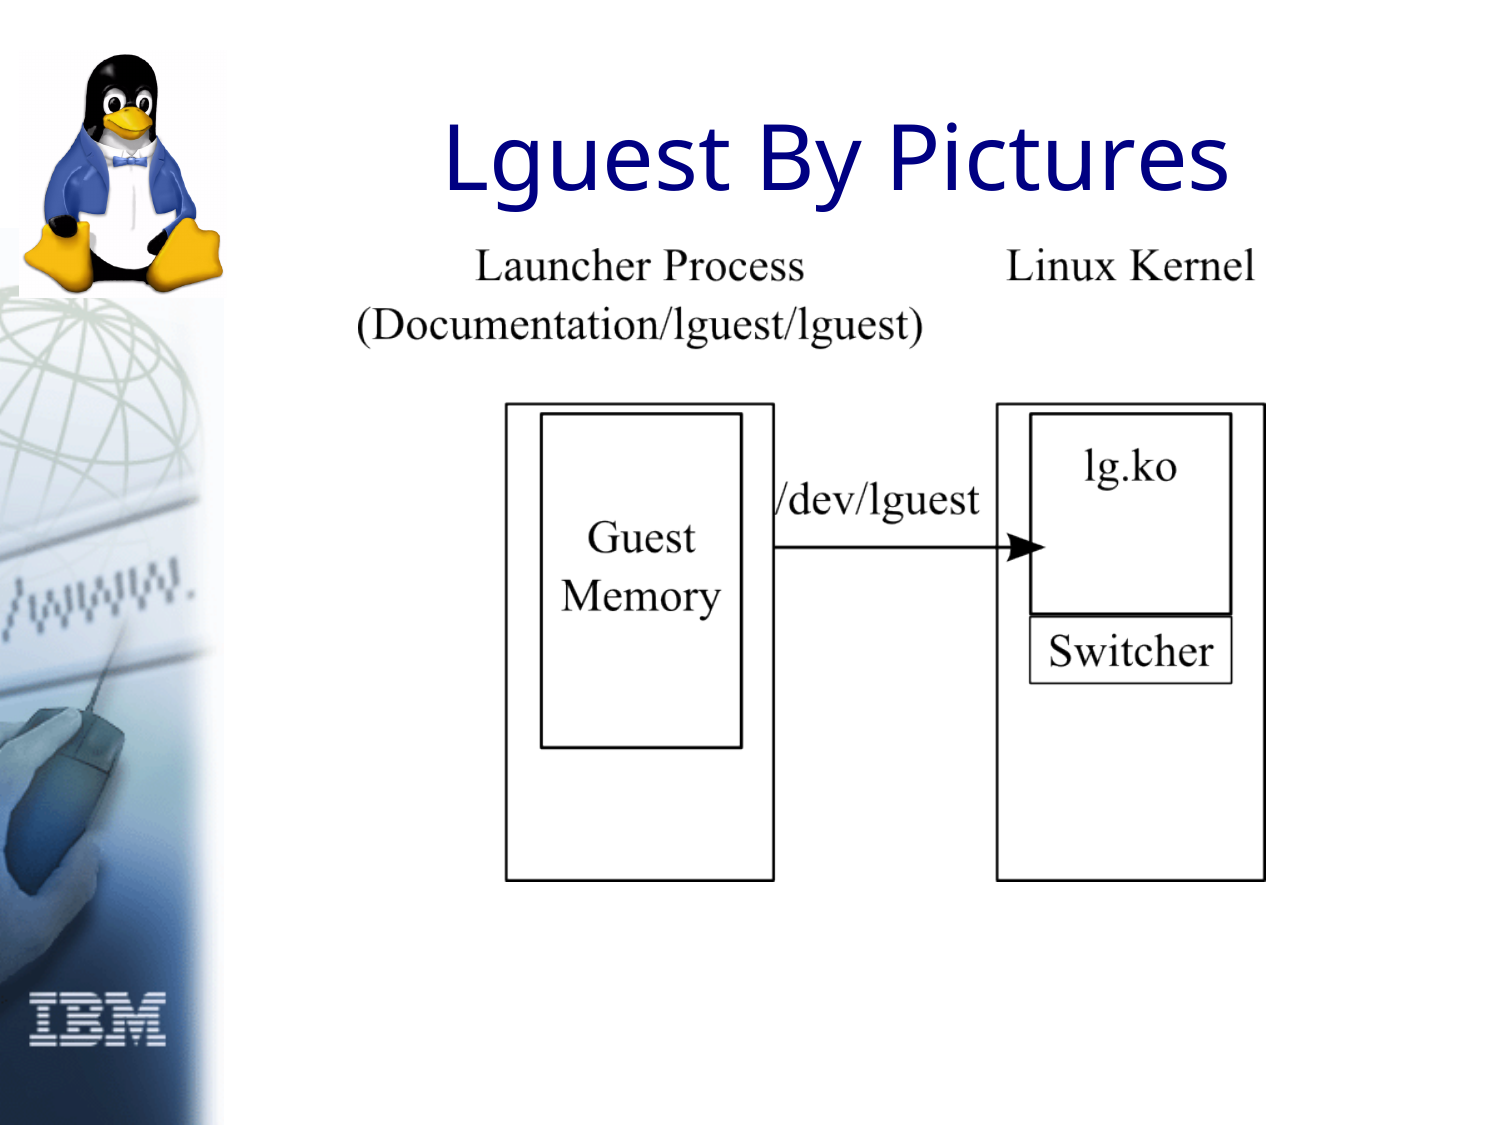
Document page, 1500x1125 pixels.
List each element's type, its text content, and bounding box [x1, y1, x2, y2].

title Lguest By Pictures [262, 37, 1413, 273]
picture [358, 248, 1266, 882]
